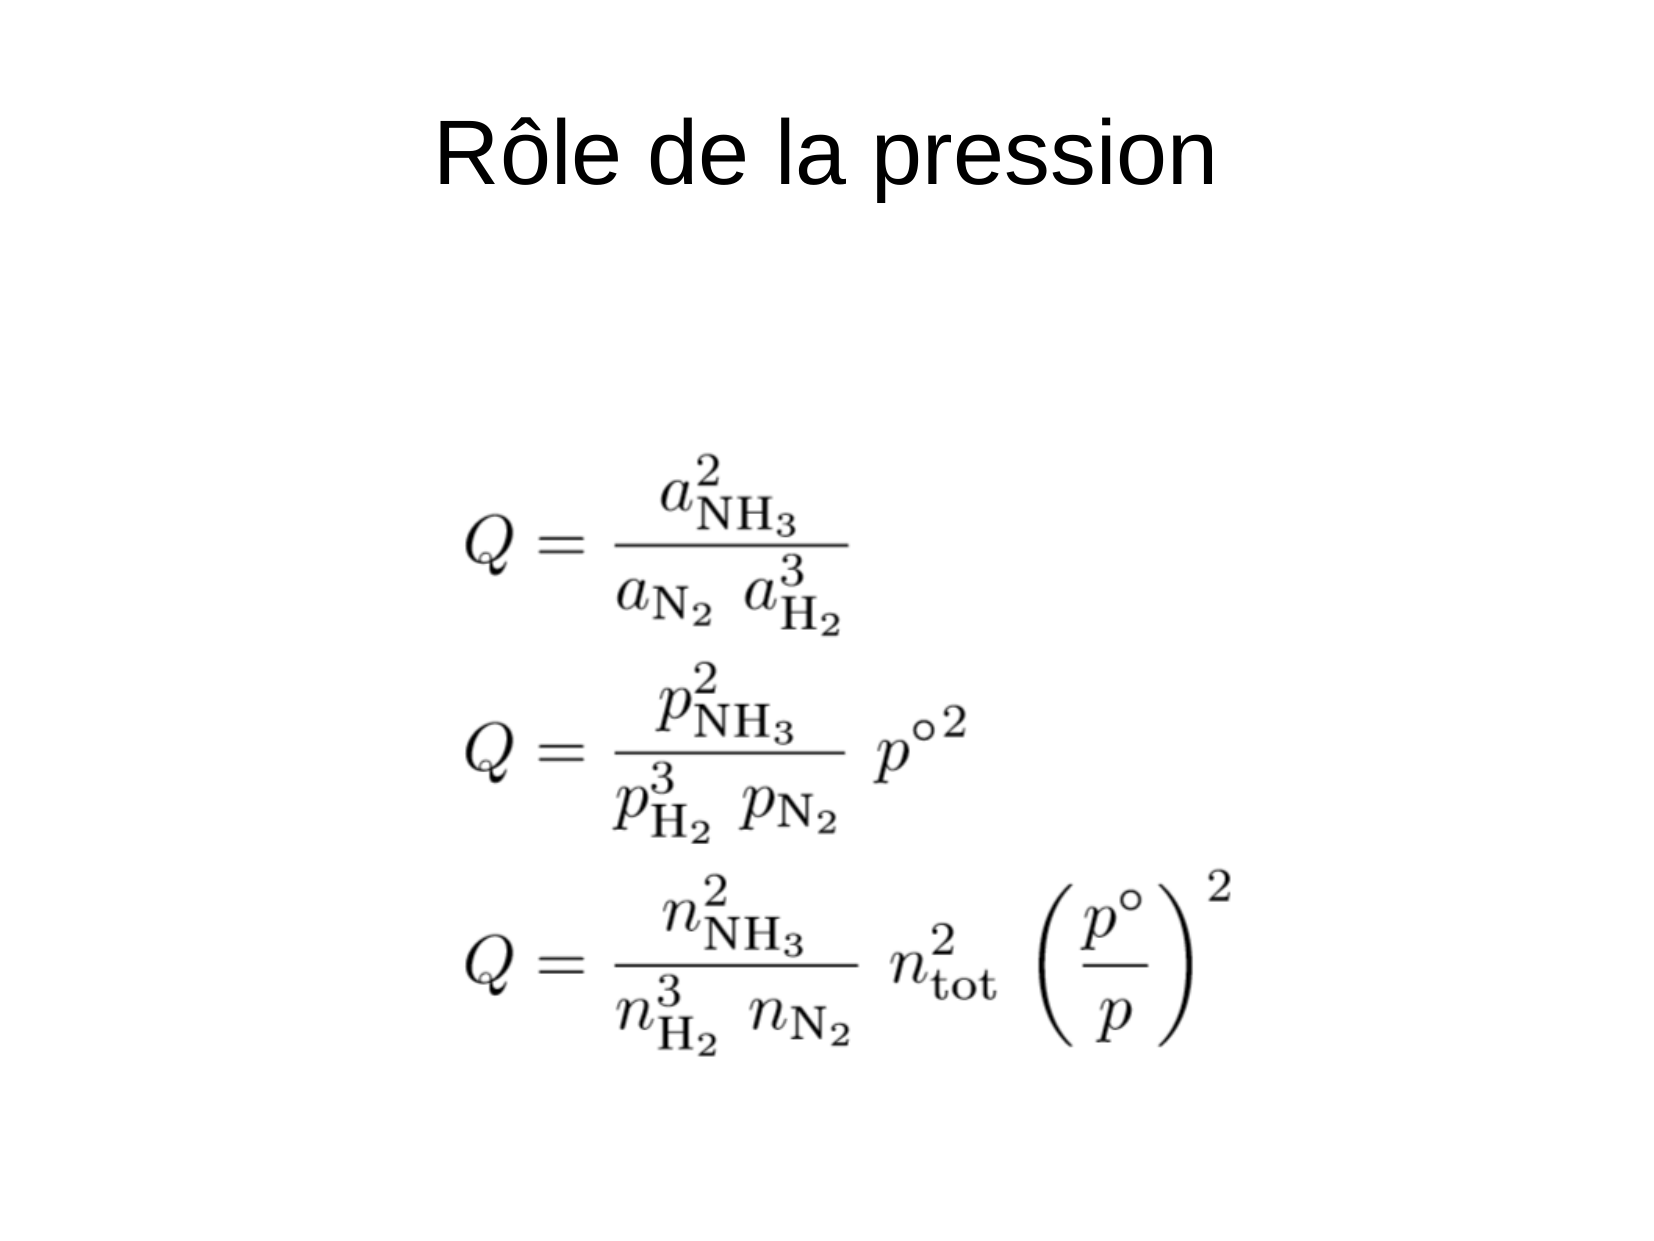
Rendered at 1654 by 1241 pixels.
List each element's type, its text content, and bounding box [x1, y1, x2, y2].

picture [397, 442, 1276, 1099]
title Rôle de la pression [82, 49, 1571, 257]
